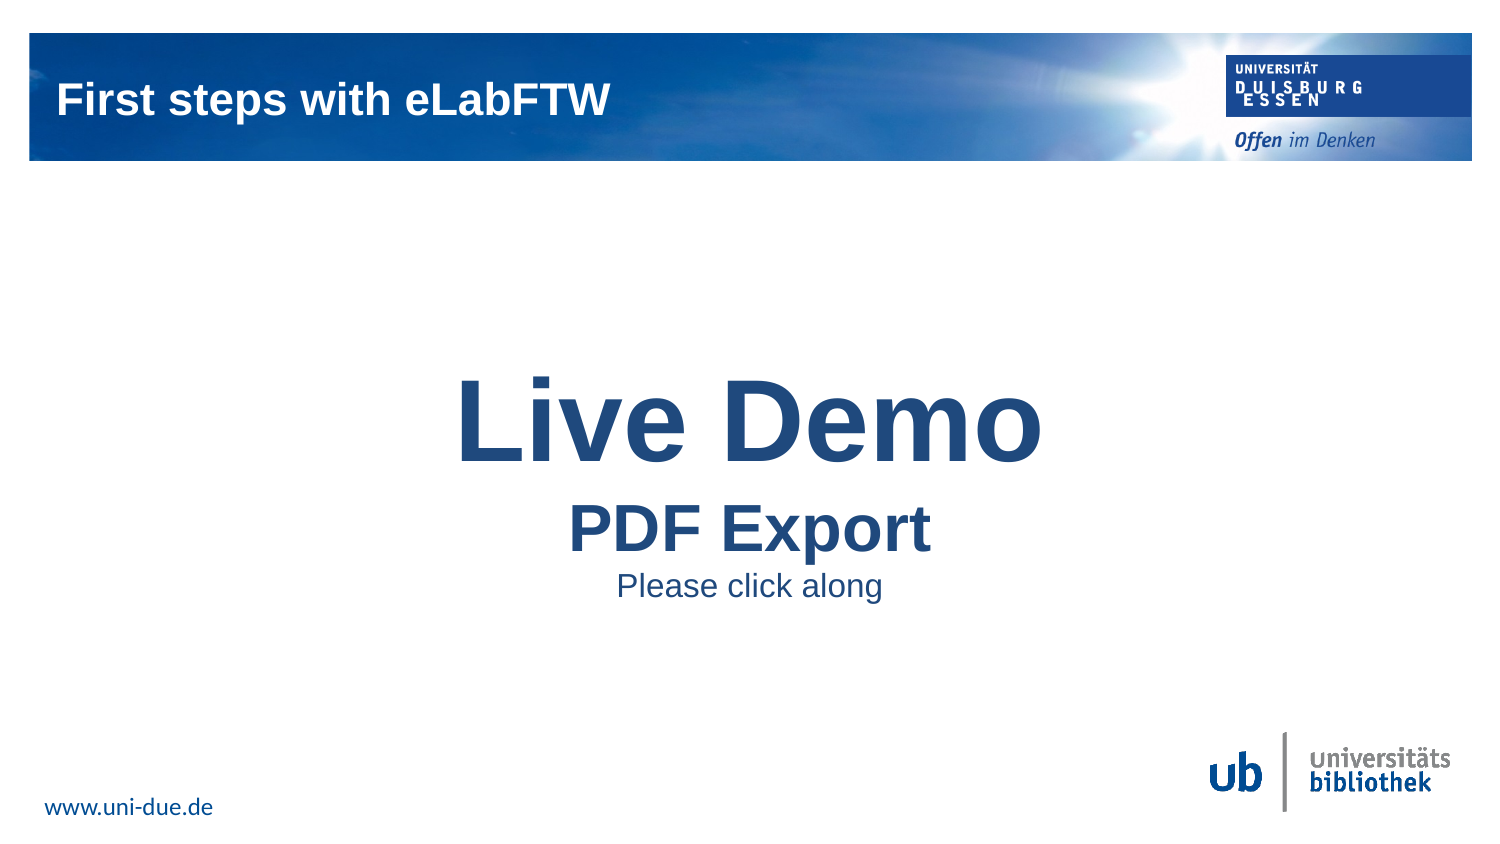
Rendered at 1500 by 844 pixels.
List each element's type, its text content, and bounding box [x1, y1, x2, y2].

picture [29, 33, 1471, 161]
text_box www.uni-due.de [29, 782, 263, 843]
text_box First steps with eLabFTW [26, 43, 1161, 150]
picture [1210, 732, 1450, 812]
text_box Live Demo PDF Export Please click along [367, 344, 1133, 646]
